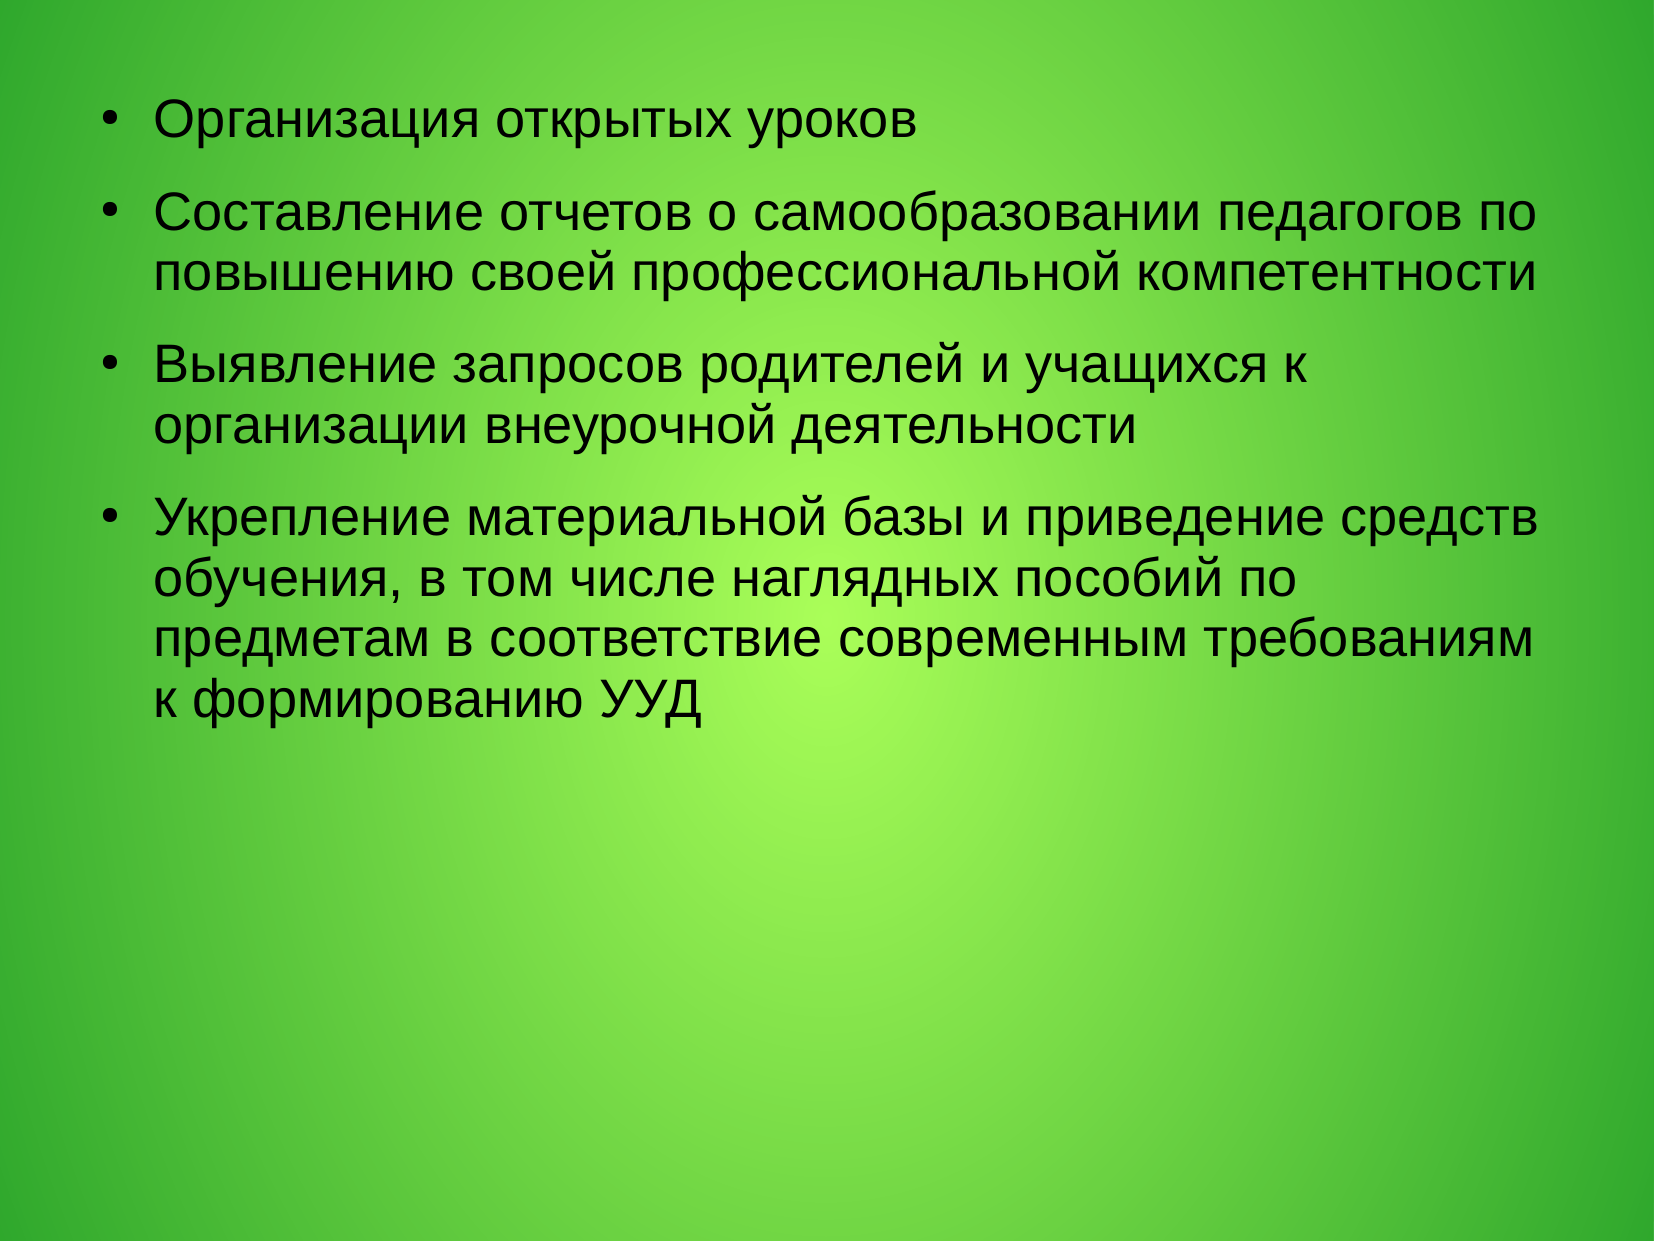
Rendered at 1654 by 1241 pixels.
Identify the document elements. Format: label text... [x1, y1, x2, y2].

list Организация открытых уроков Составление отчетов о самообразовании педагогов по повышению своей профессиональной компетентности Выявление запросов родителей и учащихся к организации внеурочной деятельности Укрепление материальной базы и приведение средств обучения, в том числе наглядных пособий по предметам в соответствие современным требованиям к формированию УУД [82, 88, 1571, 1010]
